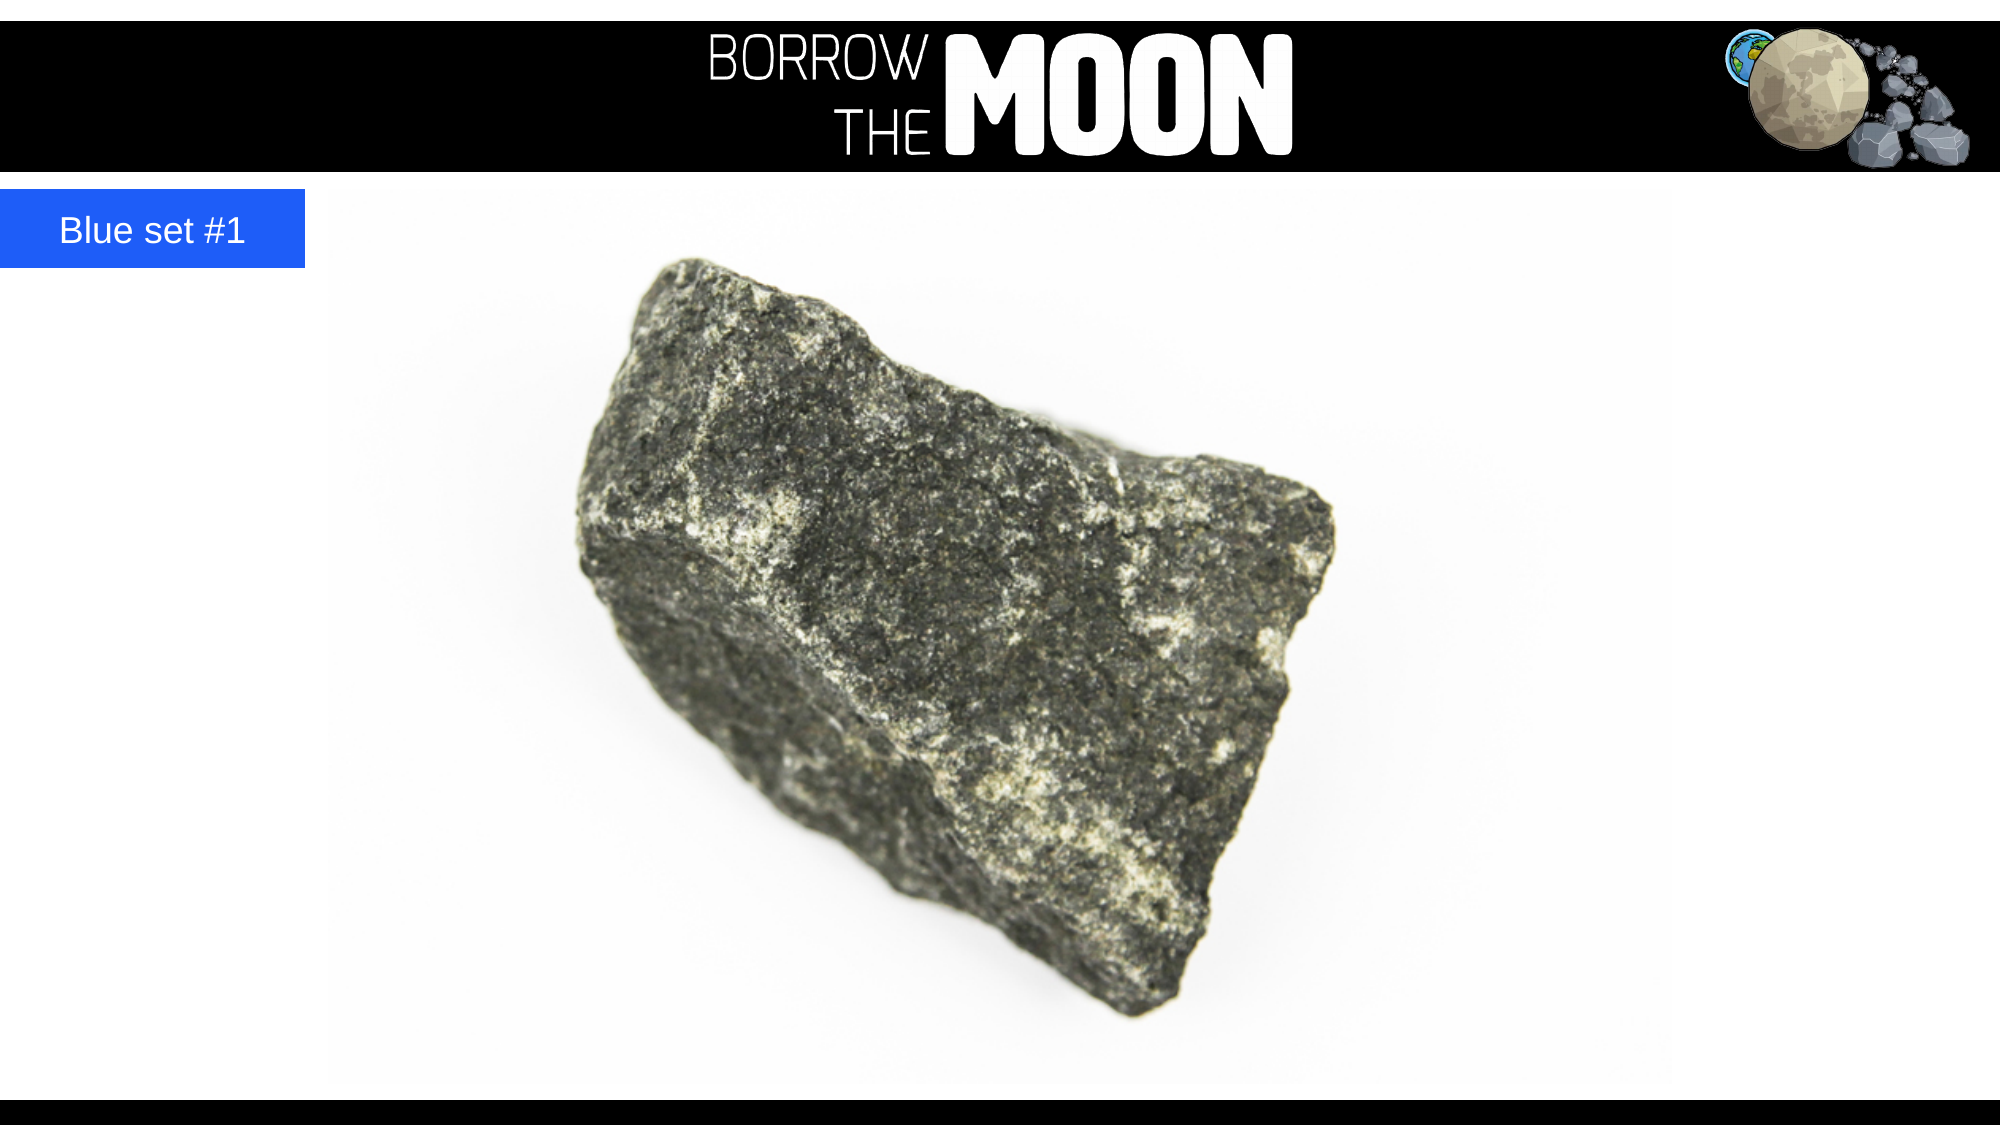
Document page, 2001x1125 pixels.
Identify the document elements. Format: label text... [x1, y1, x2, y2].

picture [328, 189, 1672, 1085]
text_box Blue set #1 [0, 189, 305, 268]
